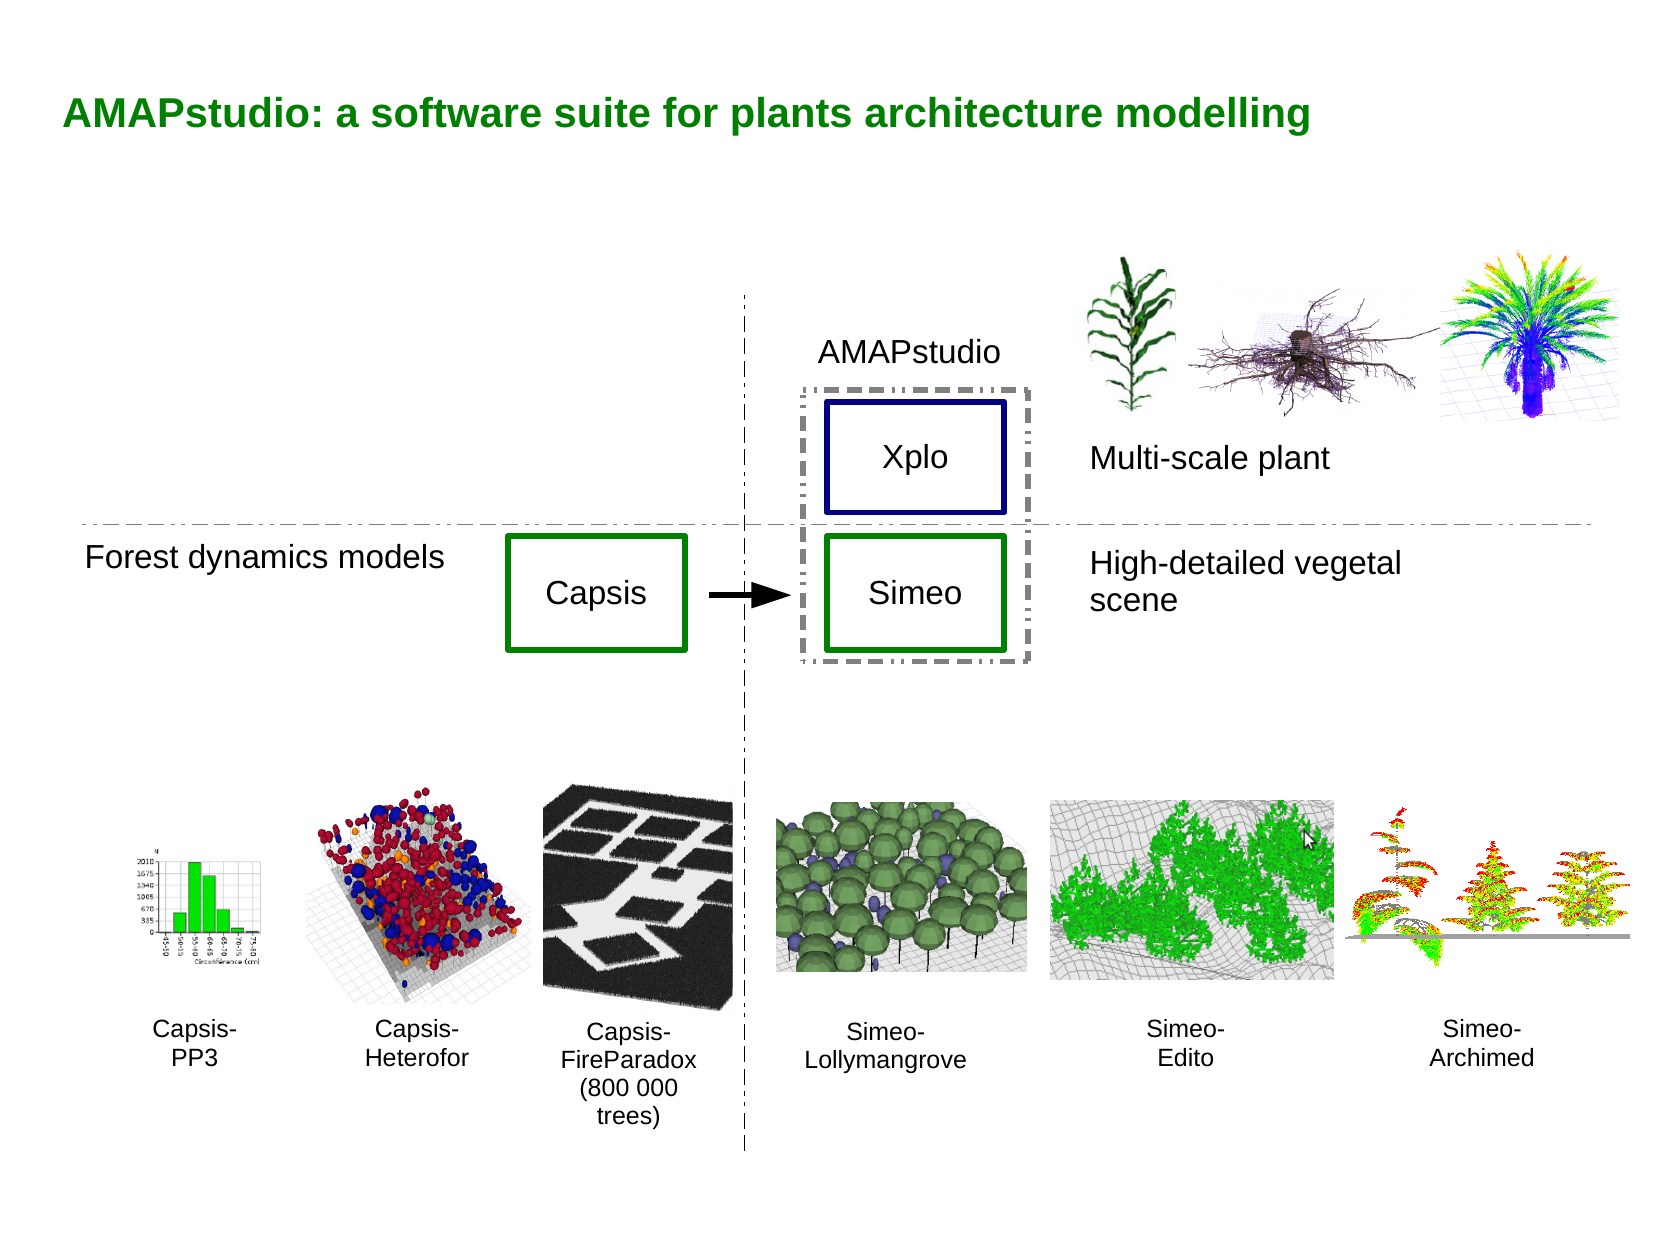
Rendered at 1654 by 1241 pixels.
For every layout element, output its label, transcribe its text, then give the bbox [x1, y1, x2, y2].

text_box AMAPstudio: a software suite for plants architecture modelling [47, 82, 1548, 144]
picture [1074, 247, 1619, 421]
text_box Capsis- Heterofor [293, 1007, 542, 1079]
picture [776, 802, 1027, 972]
text_box Forest dynamics models [47, 531, 461, 584]
text_box Capsis- FireParadox (800 000 trees) [531, 1010, 727, 1138]
text_box Xplo [826, 401, 1004, 513]
picture [543, 779, 733, 1016]
text_box High-detailed vegetal scene [1074, 537, 1489, 627]
text_box Capsis [507, 536, 686, 650]
picture [128, 838, 271, 970]
picture [306, 782, 531, 1004]
text_box Capsis-PP3 [118, 1007, 272, 1079]
text_box Multi-scale plant [1074, 432, 1489, 485]
text_box AMAPstudio [803, 326, 1028, 378]
text_box Simeo- Archimed [1370, 1007, 1595, 1079]
text_box Simeo- Edito [1073, 1007, 1299, 1079]
text_box Simeo [826, 536, 1004, 650]
picture [1050, 800, 1334, 980]
picture [1345, 802, 1630, 969]
text_box Simeo-Lollymangrove [755, 1010, 1016, 1082]
